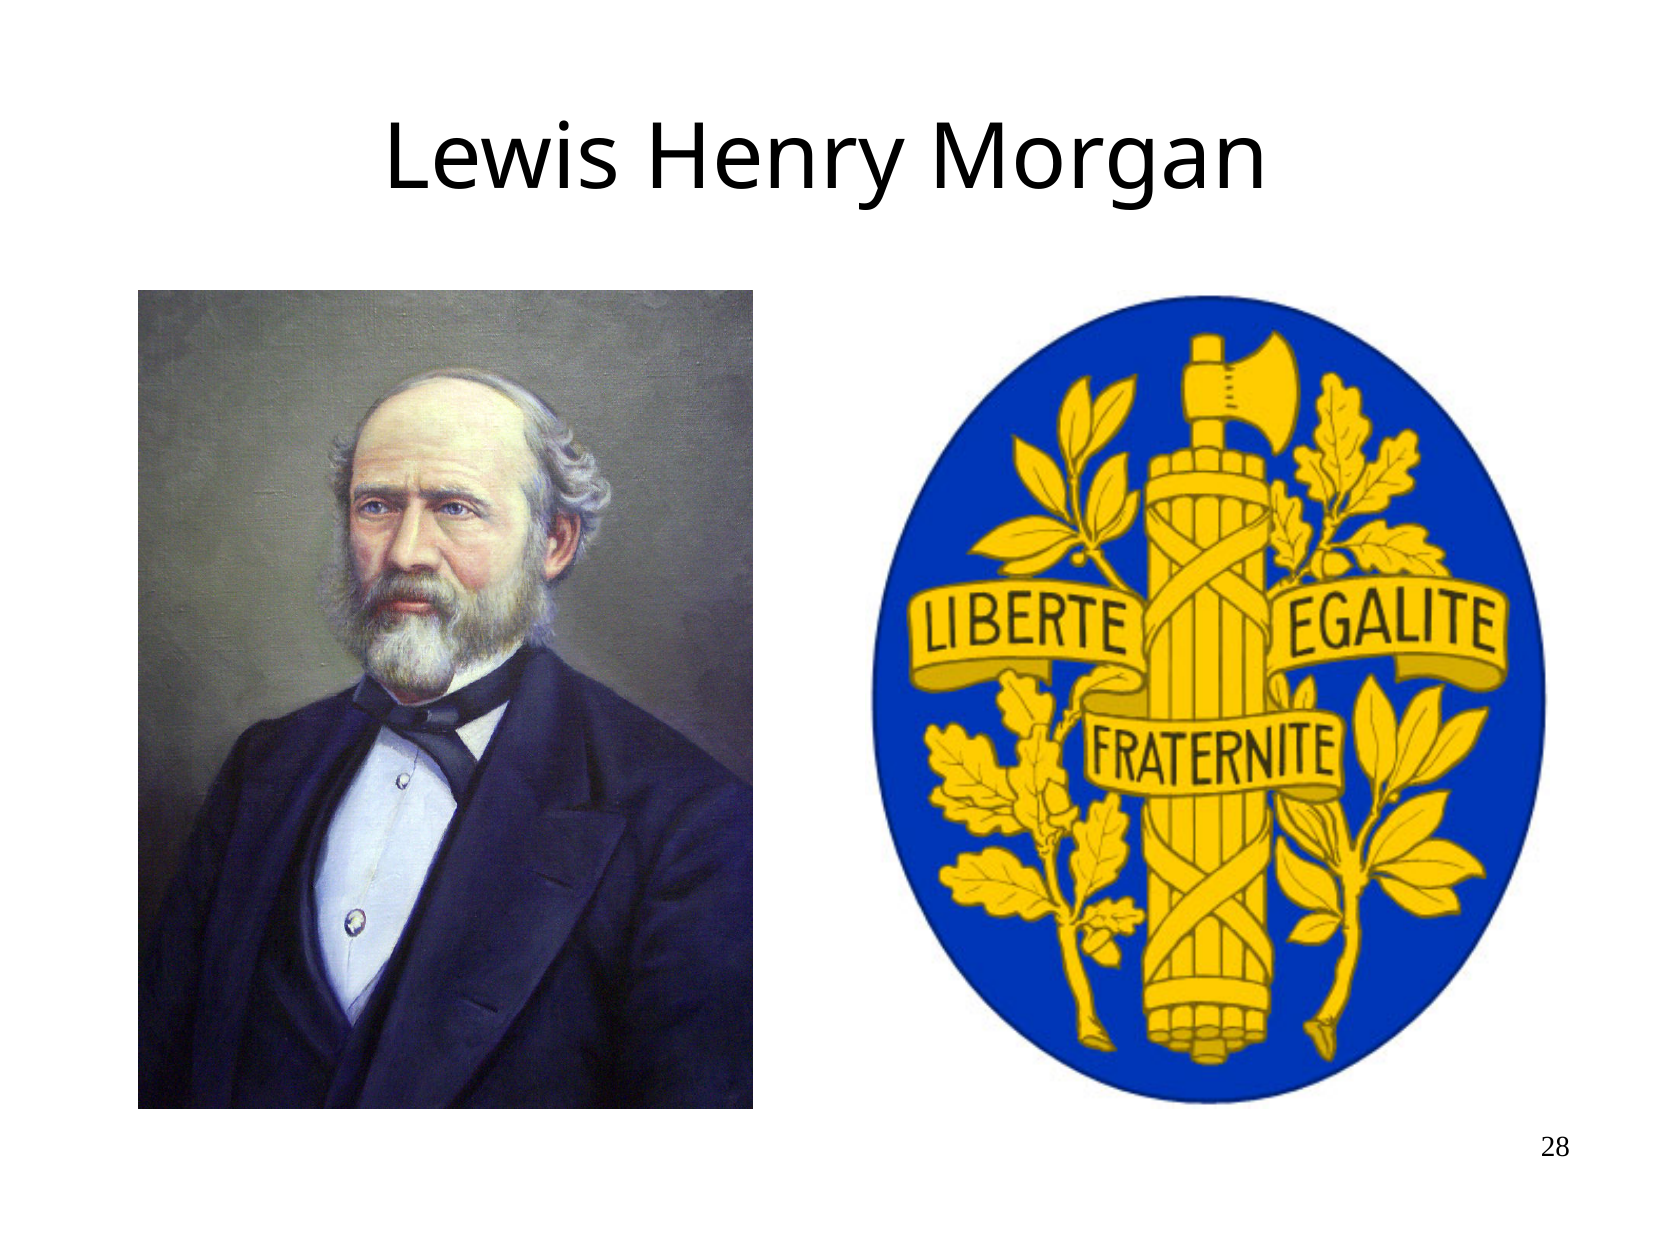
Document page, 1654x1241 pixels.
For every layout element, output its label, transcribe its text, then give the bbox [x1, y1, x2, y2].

picture [865, 290, 1550, 1109]
picture [138, 290, 753, 1109]
title Lewis Henry Morgan [82, 49, 1571, 257]
